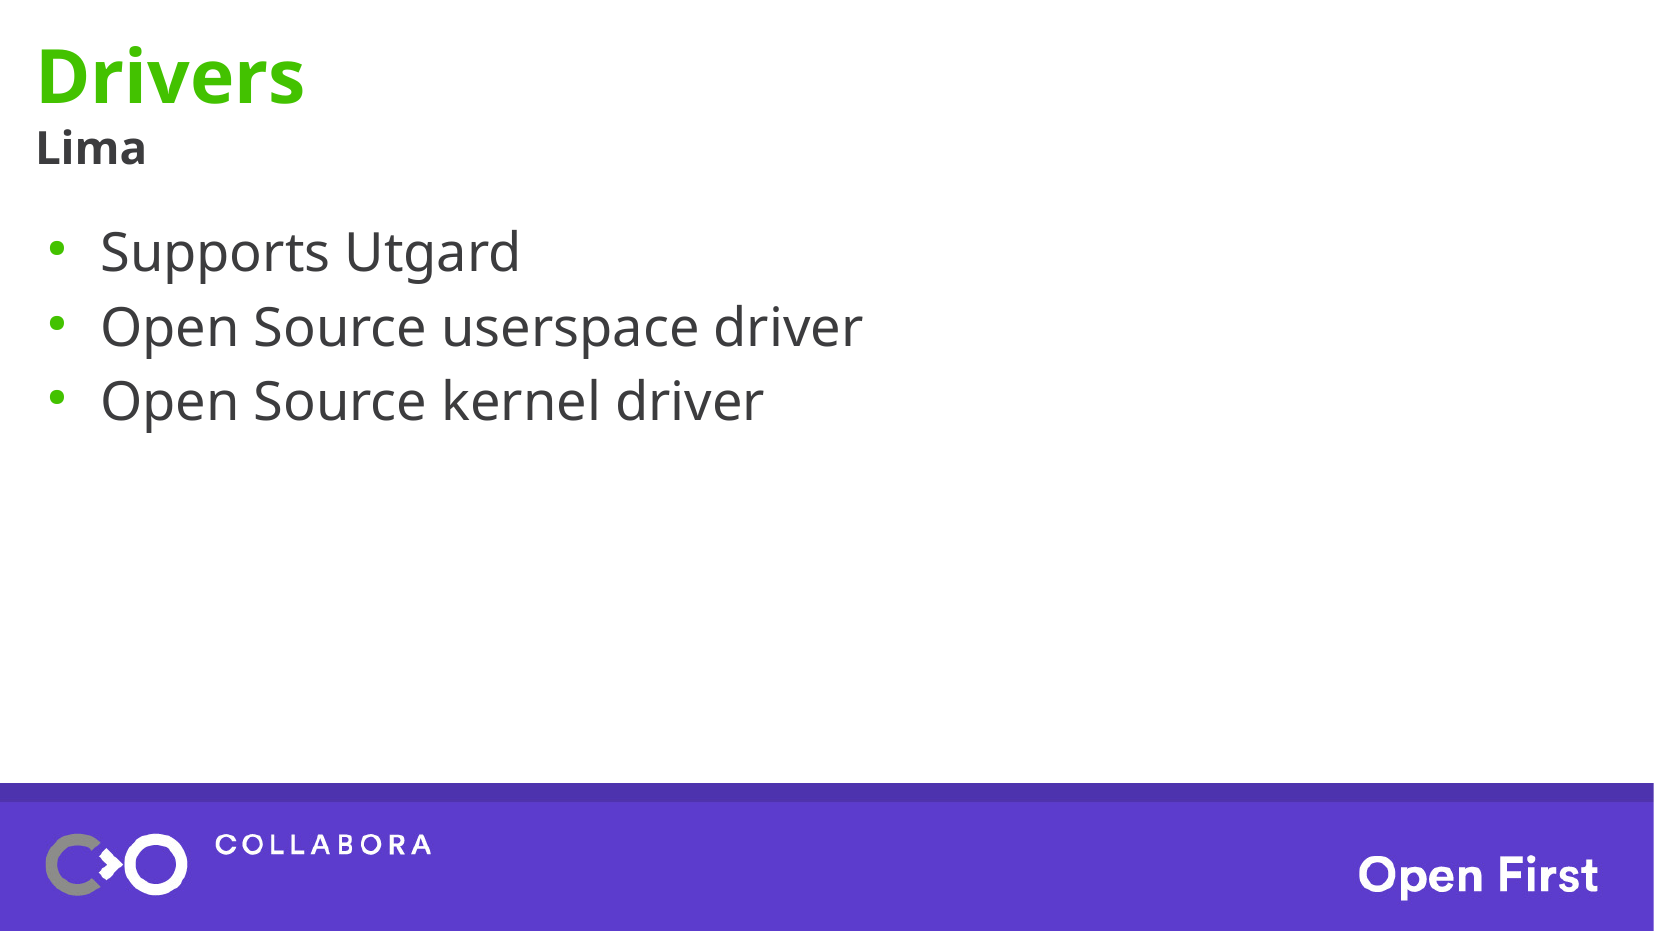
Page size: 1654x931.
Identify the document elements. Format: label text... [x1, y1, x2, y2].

list Supports Utgard Open Source userspace driver Open Source kernel driver [29, 207, 1602, 851]
picture [0, 0, 1654, 931]
title Drivers Lima [35, 28, 1608, 193]
